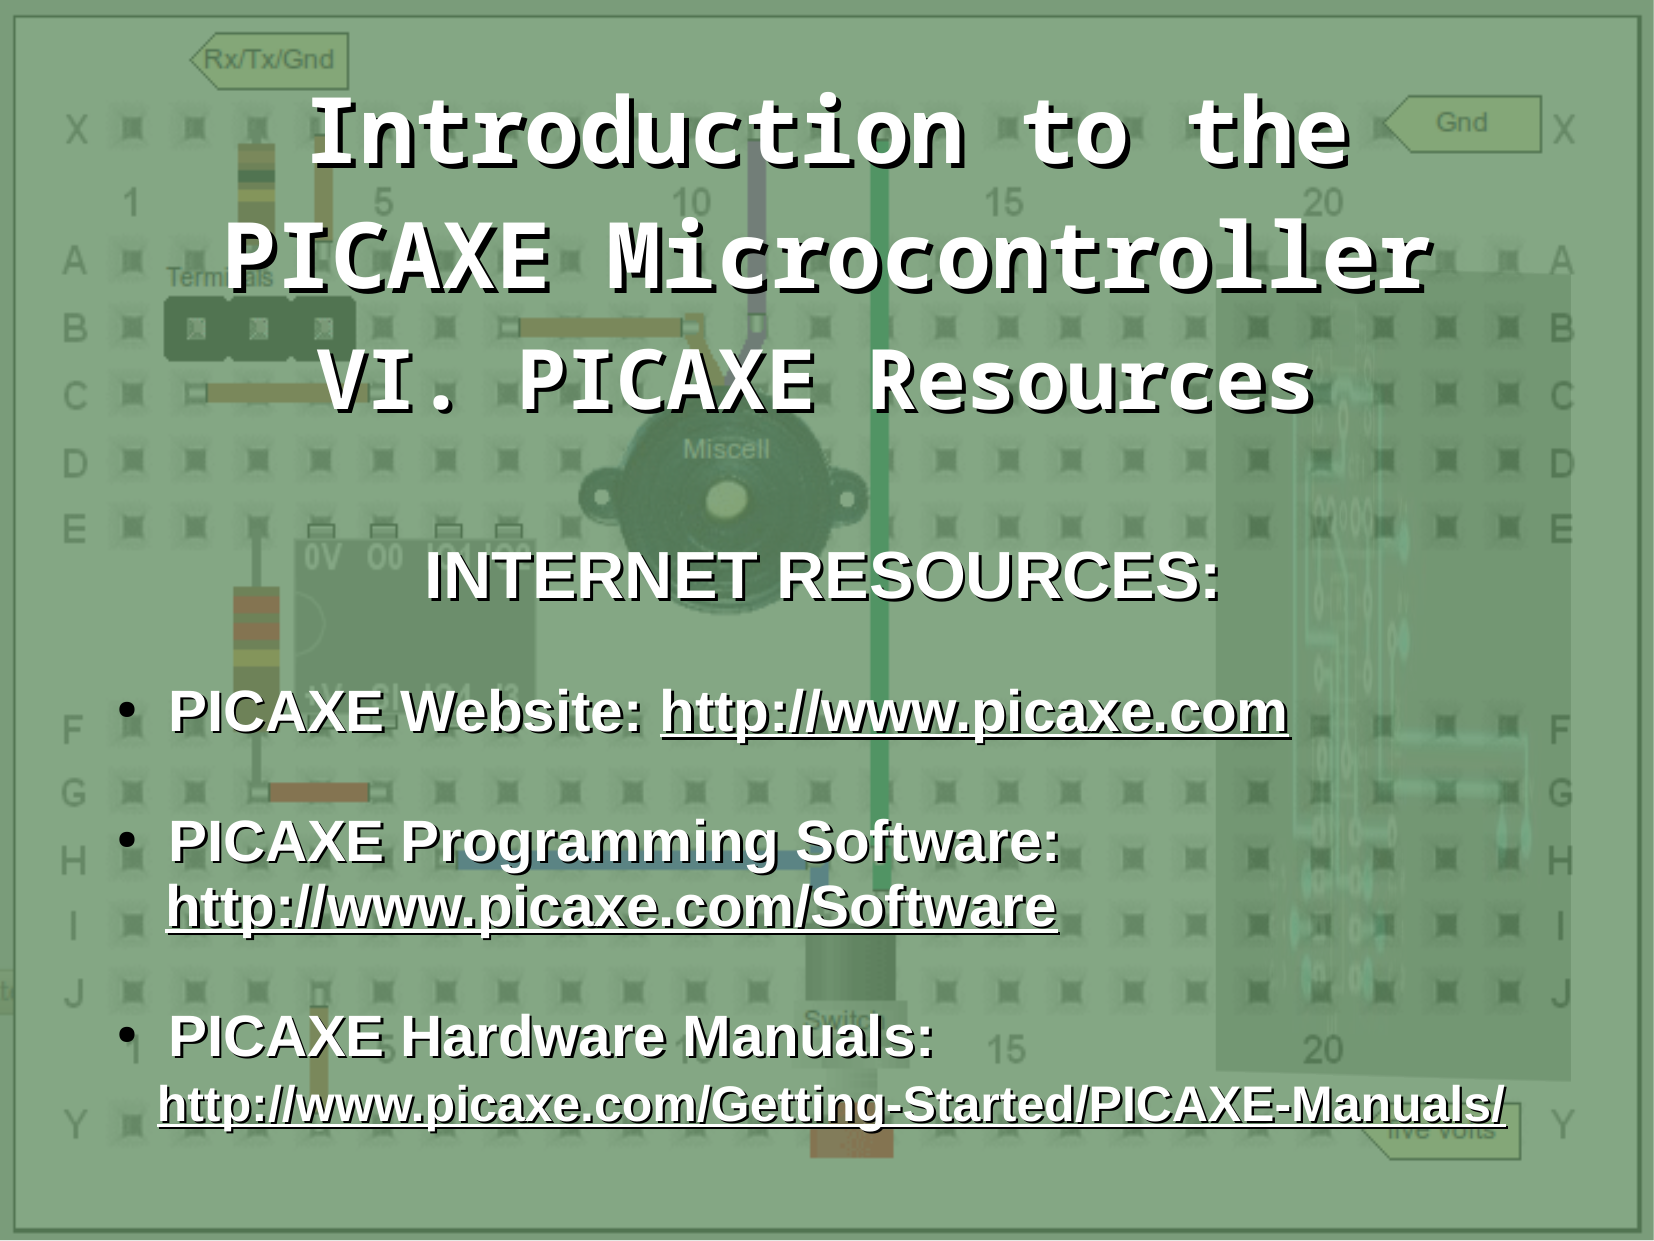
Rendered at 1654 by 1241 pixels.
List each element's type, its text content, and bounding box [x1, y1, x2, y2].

title Introduction to the PICAXE Microcontroller [82, 75, 1571, 306]
text_box INTERNET RESOURCES: PICAXE Website: http://www.picaxe.com PICAXE Programming Software: http://www.picaxe.com/Software PICAXE Hardware Manuals: http://www.picaxe.com/Getting-Started/PICAXE-Manuals/ [101, 531, 1546, 1153]
subtitle VI. PICAXE Resources [71, 358, 1561, 1201]
picture [0, 0, 1654, 1241]
